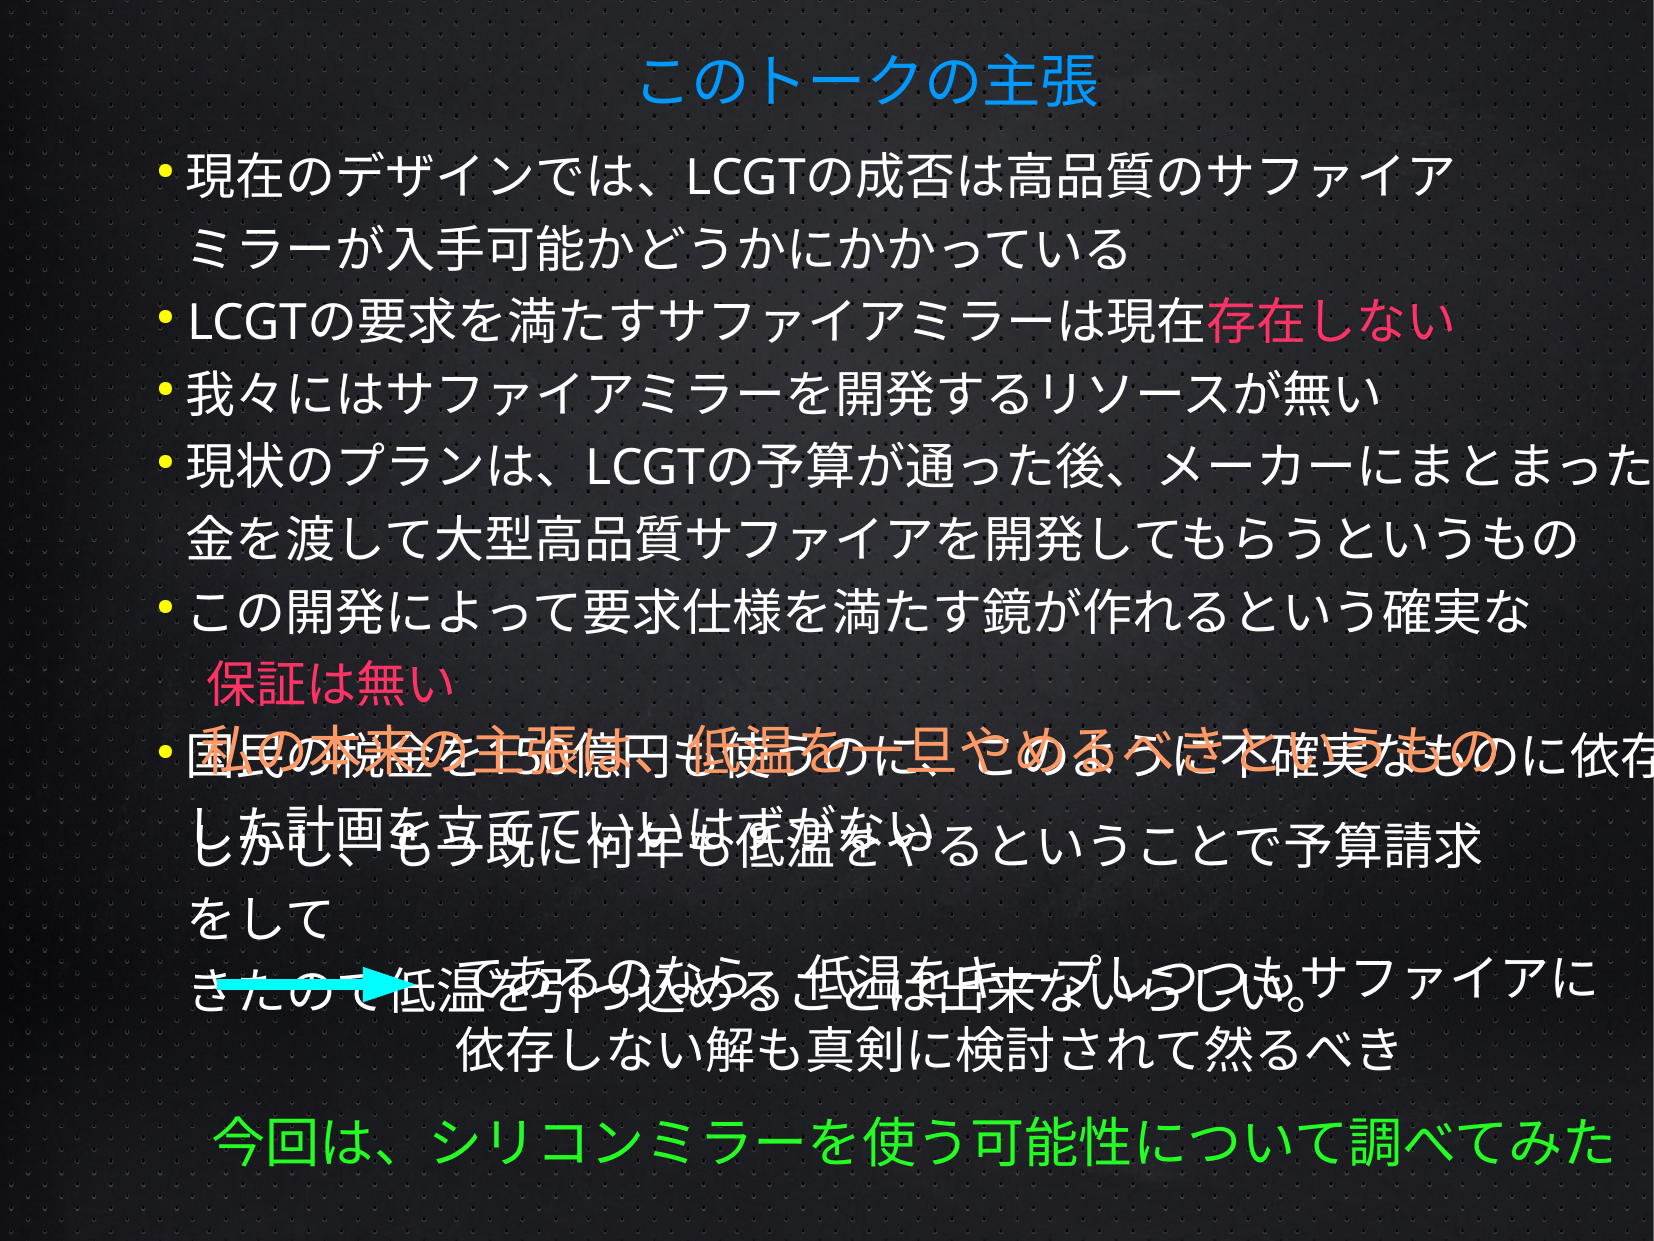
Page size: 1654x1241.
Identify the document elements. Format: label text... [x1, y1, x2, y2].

text_box 現在のデザインでは、LCGTの成否は高品質のサファイア ミラーが入手可能かどうかにかかっている LCGTの要求を満たすサファイアミラーは現在存在しない 我々にはサファイアミラーを開発するリソースが無い 現状のプランは、LCGTの予算が通った後、メーカーにまとまった 金を渡して大型高品質サファイアを開発してもらうというもの この開発によって要求仕様を満たす鏡が作れるという確実な 保証は無い 国民の税金を150億円も使うのに、このように不確実なものに依存 した計画を立てていいはずがない [141, 128, 1576, 644]
text_box 今回は、シリコンミラーを使う可能性について調べてみた [196, 1092, 1504, 1162]
picture [0, 0, 1654, 1241]
text_box このトークの主張 [618, 27, 1069, 101]
text_box 私の本来の主張は、低温を一旦やめるべきというもの [185, 700, 1432, 770]
text_box であるのなら、低温をキープしつつもサファイアに 依存しない解も真剣に検討されて然るべき [440, 930, 1493, 1046]
text_box しかし、もう既に何年も低温をやるということで予算請求をして きたので低温を引っ込めることは出来ないらしい。 [171, 799, 1517, 923]
